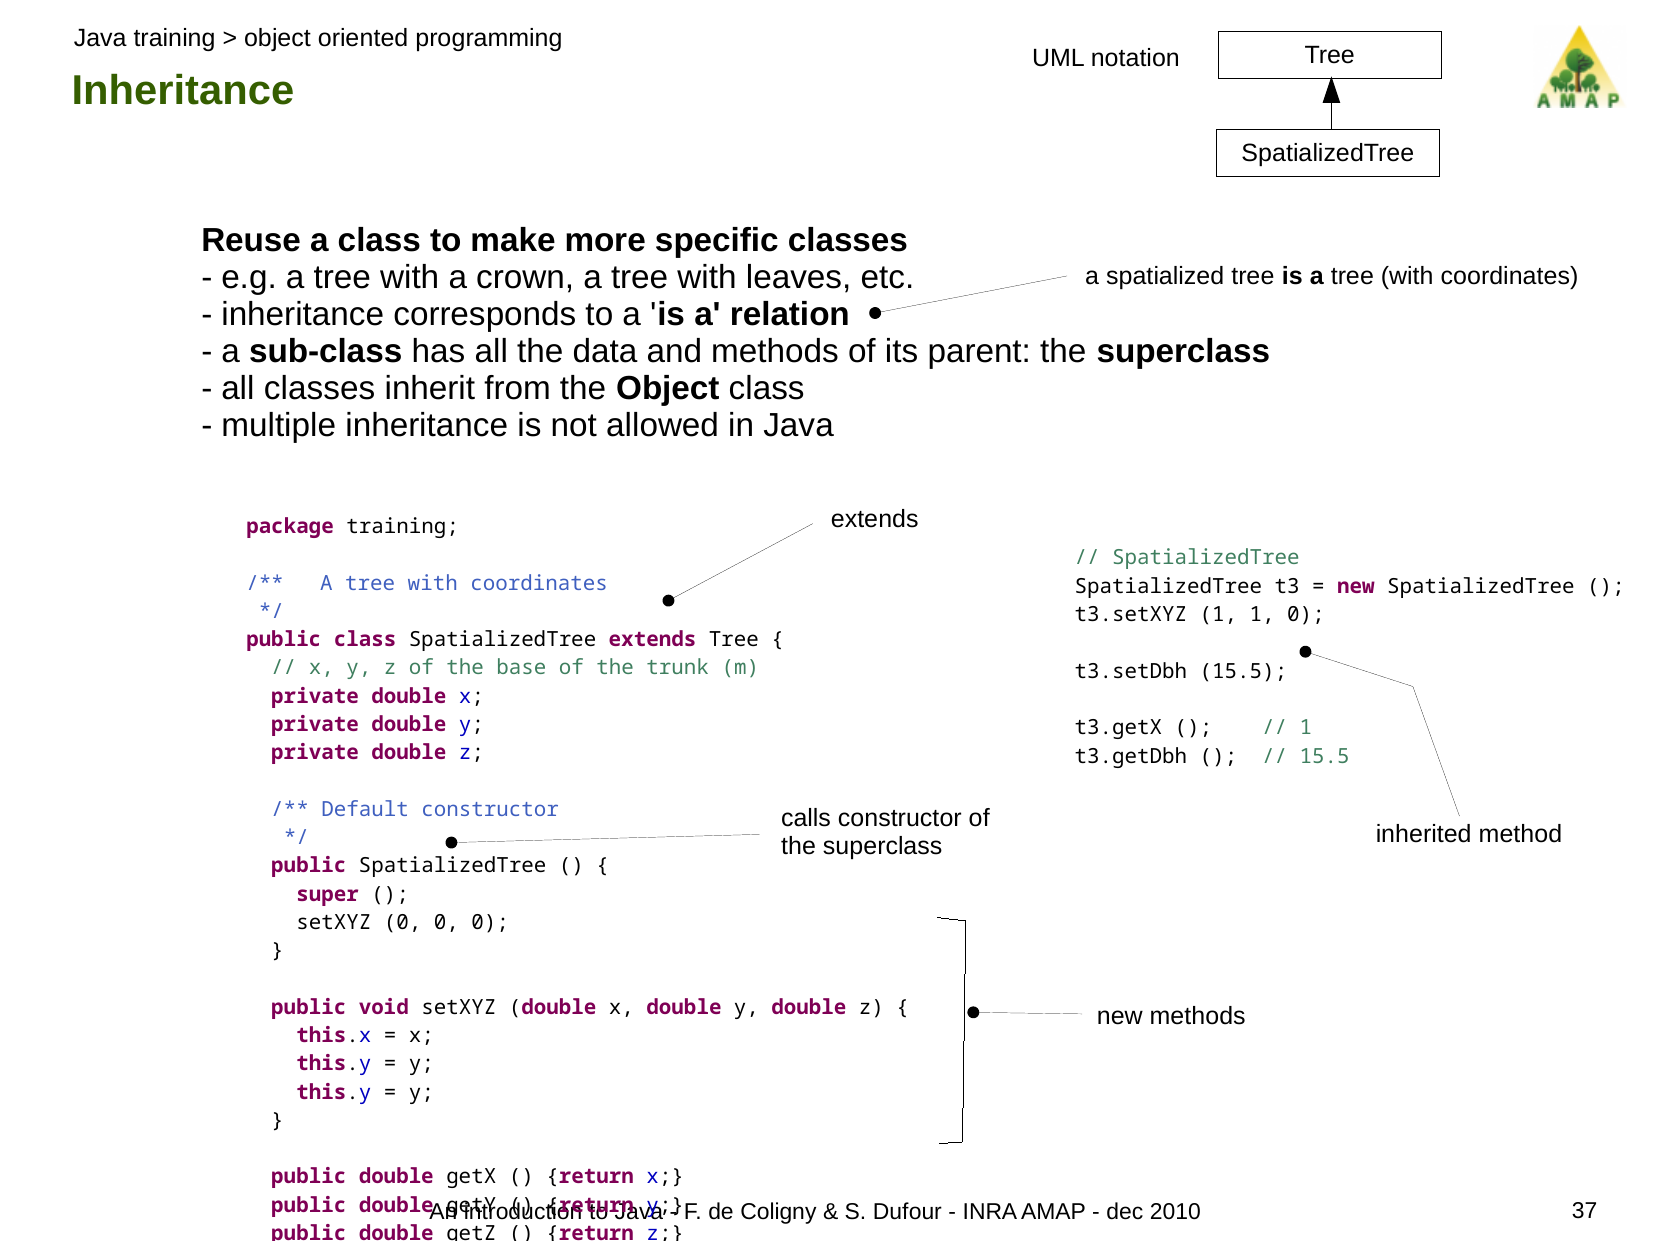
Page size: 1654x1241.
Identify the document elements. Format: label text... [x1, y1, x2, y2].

text_box calls constructor of the superclass [766, 796, 1008, 867]
text_box SpatializedTree [1216, 129, 1440, 177]
text_box new methods [1082, 994, 1422, 1037]
text_box package training; /** A tree with coordinates */ public class SpatializedTree extends Tree { // x, y, z of the base of the trunk (m) private double x; private double y; private double z; /** Default constructor */ public SpatializedTree () { super (); setXYZ (0, 0, 0); } public void setXYZ (double x, double y, double z) { this.x = x; this.y = y; this.y = y; } public double getX () {return x;} public double getY () {return y;} public double getZ () {return z;} } [231, 503, 1004, 1199]
text_box inherited method [1269, 812, 1578, 856]
picture [1533, 25, 1627, 108]
text_box extends [816, 496, 1061, 540]
text_box a spatialized tree is a tree (with coordinates) [1070, 254, 1653, 298]
text_box Tree [1218, 31, 1442, 79]
text_box UML notation [959, 36, 1196, 80]
text_box Reuse a class to make more specific classes - e.g. a tree with a crown, a tree with leaves, etc. - inheritance corresponds to a 'is a' relation - a sub-class has all the data and methods of its parent: the superclass - all classes inherit from the Object class - multiple inheritance is not allowed in Java [186, 214, 1520, 604]
text_box Inheritance [56, 59, 1120, 121]
text_box Java training > object oriented programming [59, 16, 1004, 60]
text_box // SpatializedTree SpatializedTree t3 = new SpatializedTree (); t3.setXYZ (1, 1, 0); t3.setDbh (15.5); t3.getX (); // 1 t3.getDbh (); // 15.5 [1059, 535, 1640, 745]
